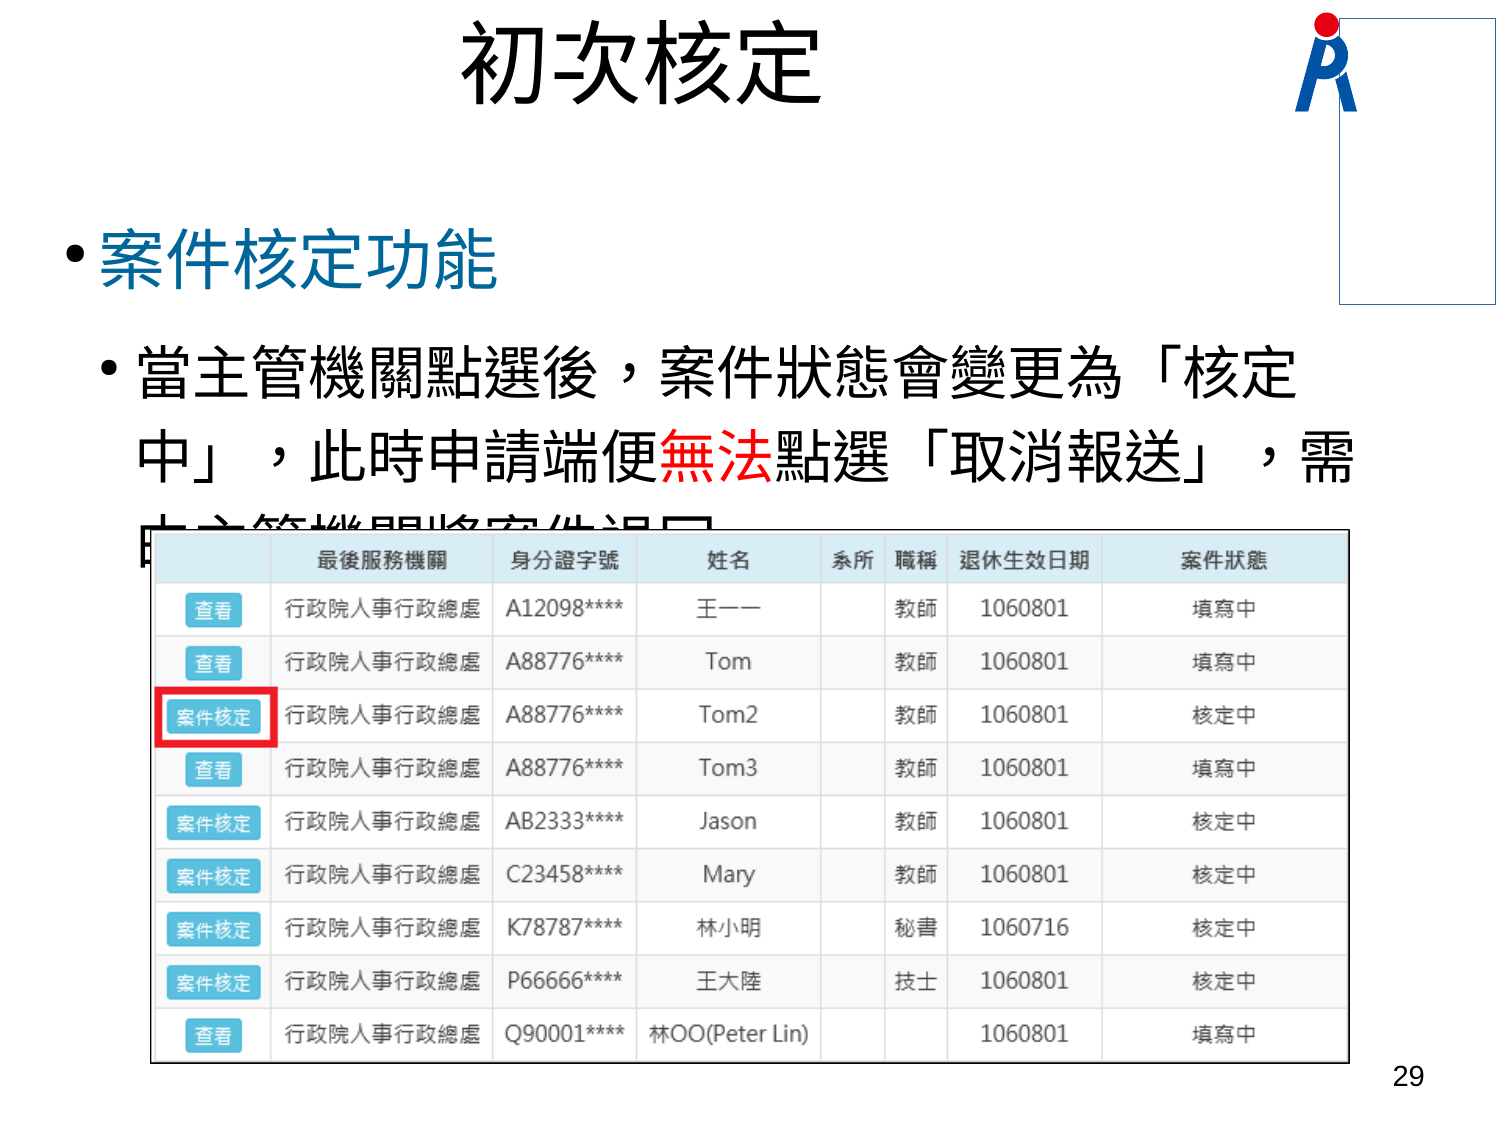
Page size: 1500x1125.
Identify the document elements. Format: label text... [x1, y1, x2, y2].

picture [150, 529, 1350, 1064]
title 初次核定 [59, 2, 1225, 113]
list 案件核定功能 當主管機關點選後，案件狀態會變更為「核定中」，此時申請端便無法點選「取消報送」，需由主管機關將案件退回 [63, 206, 1414, 950]
slide_number 29 [1074, 1059, 1425, 1110]
picture [1278, 0, 1374, 128]
